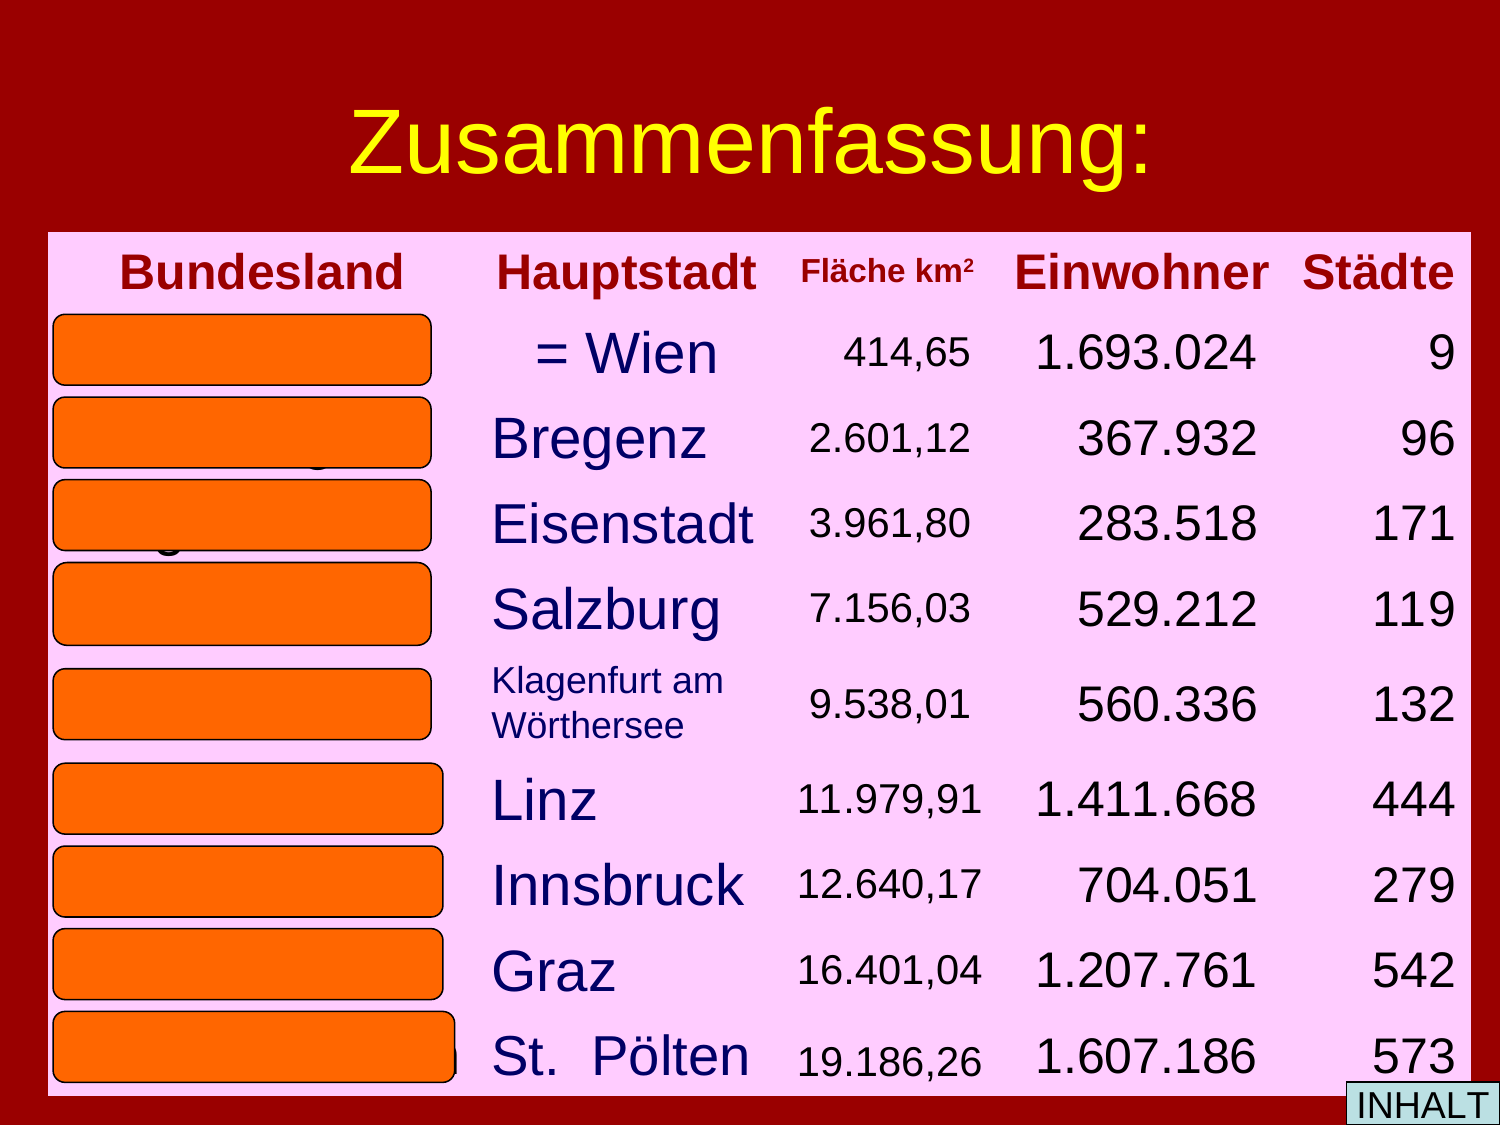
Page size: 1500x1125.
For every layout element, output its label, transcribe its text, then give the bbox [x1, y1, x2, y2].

table_cell 132 [1287, 649, 1471, 754]
table_cell Niederösterreich [48, 1010, 477, 1096]
table_cell 1.207.761 [997, 925, 1287, 1010]
text_box [53, 928, 443, 1000]
table_cell 279 [1287, 840, 1471, 925]
text_box [53, 479, 432, 551]
table_cell = Wien [477, 307, 777, 393]
table_cell Oberösterreich [48, 754, 477, 840]
table_cell 1.693.024 [997, 307, 1287, 393]
table_cell Eisenstadt [477, 478, 777, 563]
table_header Hauptstadt [477, 232, 777, 307]
table_cell Innsbruck [477, 840, 777, 925]
table_cell Graz [477, 925, 777, 1010]
table_header Städte [1287, 232, 1471, 307]
table_cell 11.979,91 [777, 754, 997, 840]
table_cell 7.156,03 [777, 563, 997, 649]
table_cell Burgenland [48, 478, 477, 563]
text_box [53, 397, 432, 468]
table_cell Steiermark [48, 925, 477, 1010]
table_cell 2.601,12 [777, 393, 997, 478]
table_cell 19.186,26 [777, 1010, 997, 1096]
table_cell 573 [1287, 1010, 1471, 1096]
title Zusammenfassung: [76, 42, 1427, 231]
table_cell Klagenfurt am Wörthersee [477, 649, 777, 754]
table_cell 9.538,01 [777, 649, 997, 754]
table_cell Bregenz [477, 393, 777, 478]
table_cell 1.607.186 [997, 1010, 1287, 1096]
table_cell Salzburg [477, 563, 777, 649]
table_cell Tirol [48, 840, 477, 925]
table_cell 542 [1287, 925, 1471, 1010]
table_cell 283.518 [997, 478, 1287, 563]
table_header Einwohner [997, 232, 1287, 307]
text_box [53, 562, 432, 646]
table_cell 1.411.668 [997, 754, 1287, 840]
table_cell 560.336 [997, 649, 1287, 754]
text_box [53, 668, 432, 740]
table_cell 171 [1287, 478, 1471, 563]
table_cell 16.401,04 [777, 925, 997, 1010]
table_cell 529.212 [997, 563, 1287, 649]
table_cell St. Pölten [477, 1010, 777, 1096]
text_box [53, 1011, 455, 1083]
table_cell Linz [477, 754, 777, 840]
table_cell 119 [1287, 563, 1471, 649]
text_box [53, 763, 443, 835]
table_cell Wien [48, 307, 477, 393]
text_box [53, 314, 432, 386]
table_cell 444 [1287, 754, 1471, 840]
table_cell Salzburg [48, 563, 477, 649]
table_cell 414,65 [777, 307, 997, 393]
table_cell 96 [1287, 393, 1471, 478]
table_header Fläche km2 [777, 232, 997, 307]
table_cell 704.051 [997, 840, 1287, 925]
table_cell 12.640,17 [777, 840, 997, 925]
table_header Bundesland [48, 232, 477, 307]
table_cell 3.961,80 [777, 478, 997, 563]
table_cell 367.932 [997, 393, 1287, 478]
text_box [53, 846, 443, 918]
table_cell Vorarlberg [48, 393, 477, 478]
table_cell Kärnten [48, 649, 477, 754]
table_cell 9 [1287, 307, 1471, 393]
text_box INHALT [1346, 1082, 1500, 1125]
